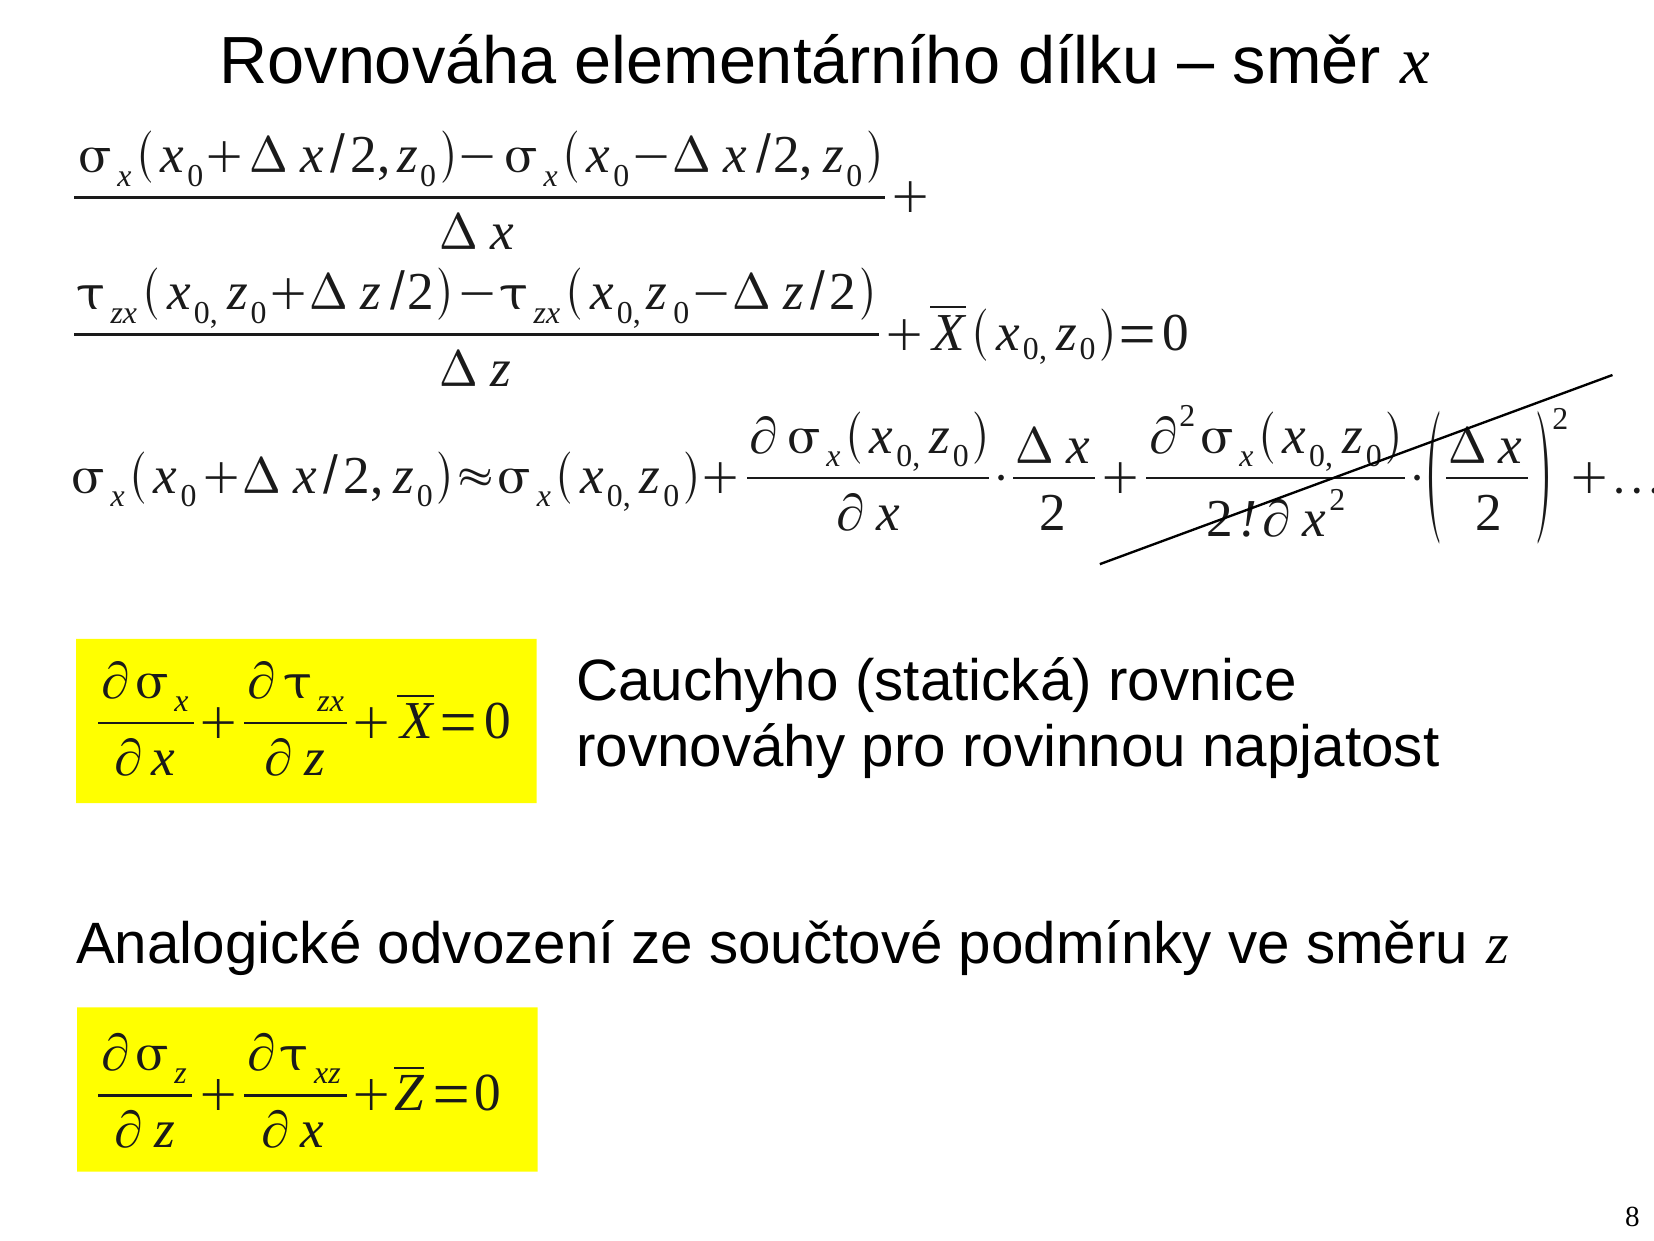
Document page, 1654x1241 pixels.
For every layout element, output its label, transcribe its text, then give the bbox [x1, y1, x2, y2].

text_box [77, 1007, 538, 1172]
text_box [76, 638, 537, 804]
text_box Analogické odvození ze součtové podmínky ve směru z [61, 903, 1522, 992]
chart [50, 126, 1654, 549]
title Rovnováha elementárního dílku – směr x [37, 8, 1613, 113]
chart [74, 1023, 514, 1158]
chart [74, 651, 523, 786]
text_box Cauchyho (statická) rovnice rovnováhy pro rovinnou napjatost [561, 640, 1572, 801]
